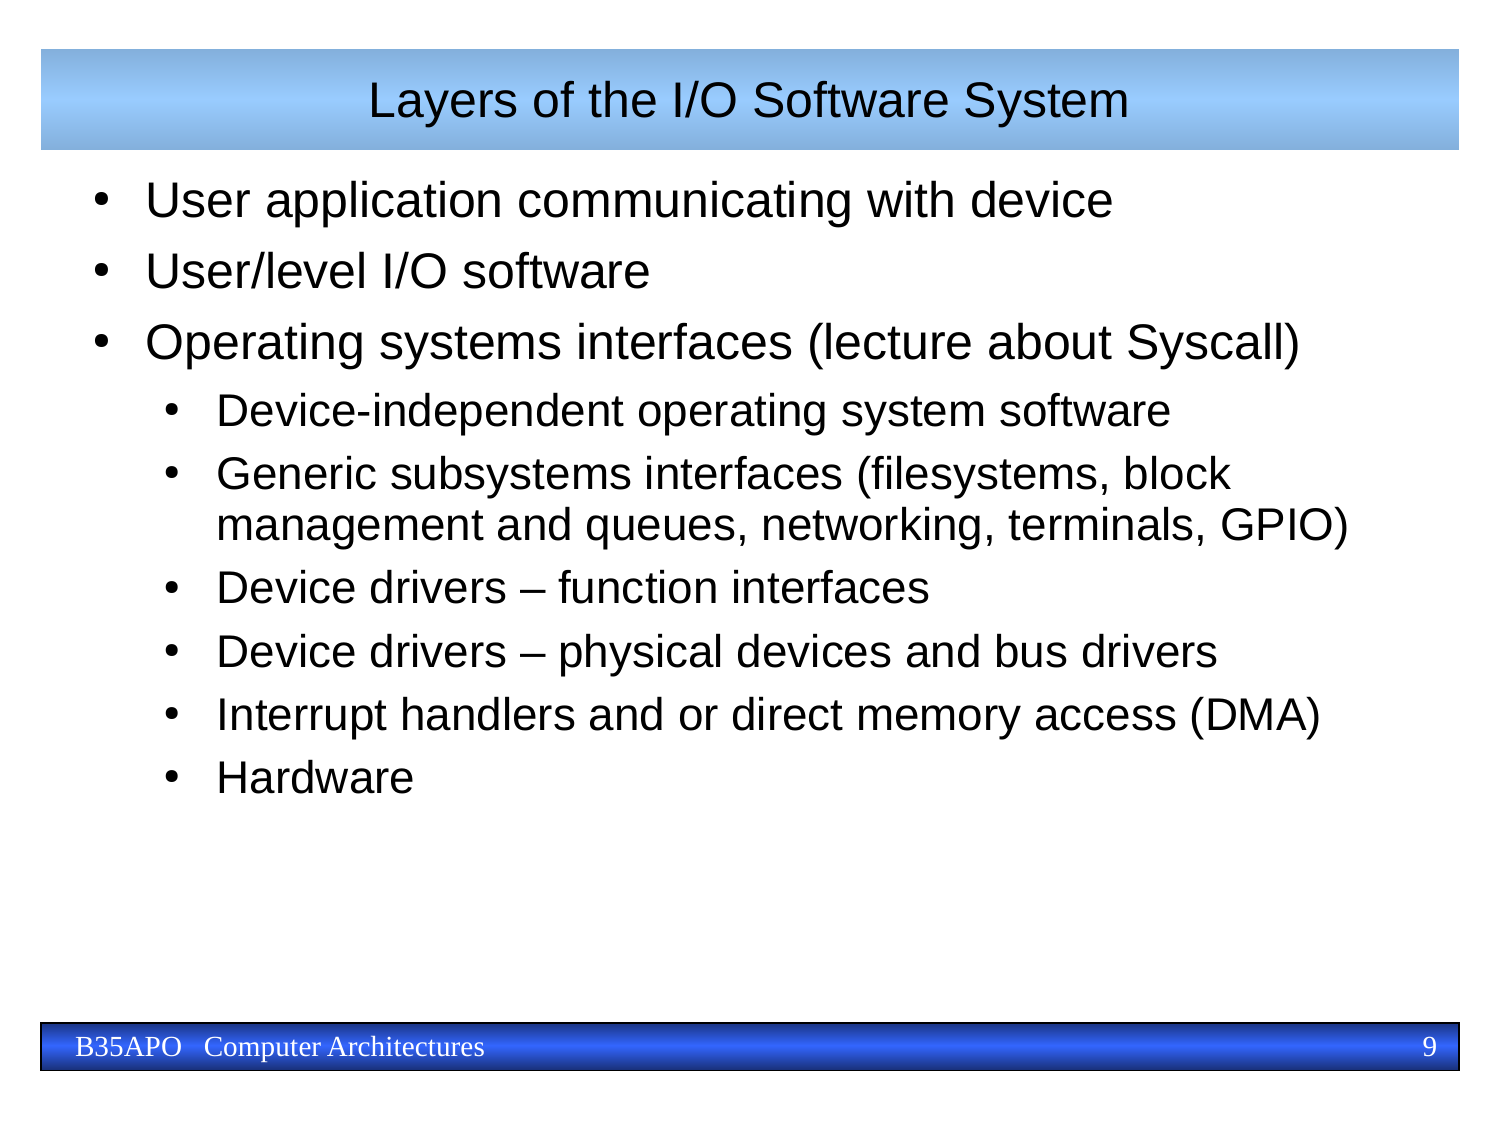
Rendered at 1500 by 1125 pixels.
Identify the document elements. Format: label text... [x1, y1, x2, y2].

title Layers of the I/O Software System [41, 49, 1459, 150]
list User application communicating with device User/level I/O software Operating systems interfaces (lecture about Syscall) Device-independent operating system software Generic subsystems interfaces (filesystems, block management and queues, networking, terminals, GPIO) Device drivers – function interfaces Device drivers – physical devices and bus drivers Interrupt handlers and or direct memory access (DMA) Hardware [75, 172, 1426, 916]
